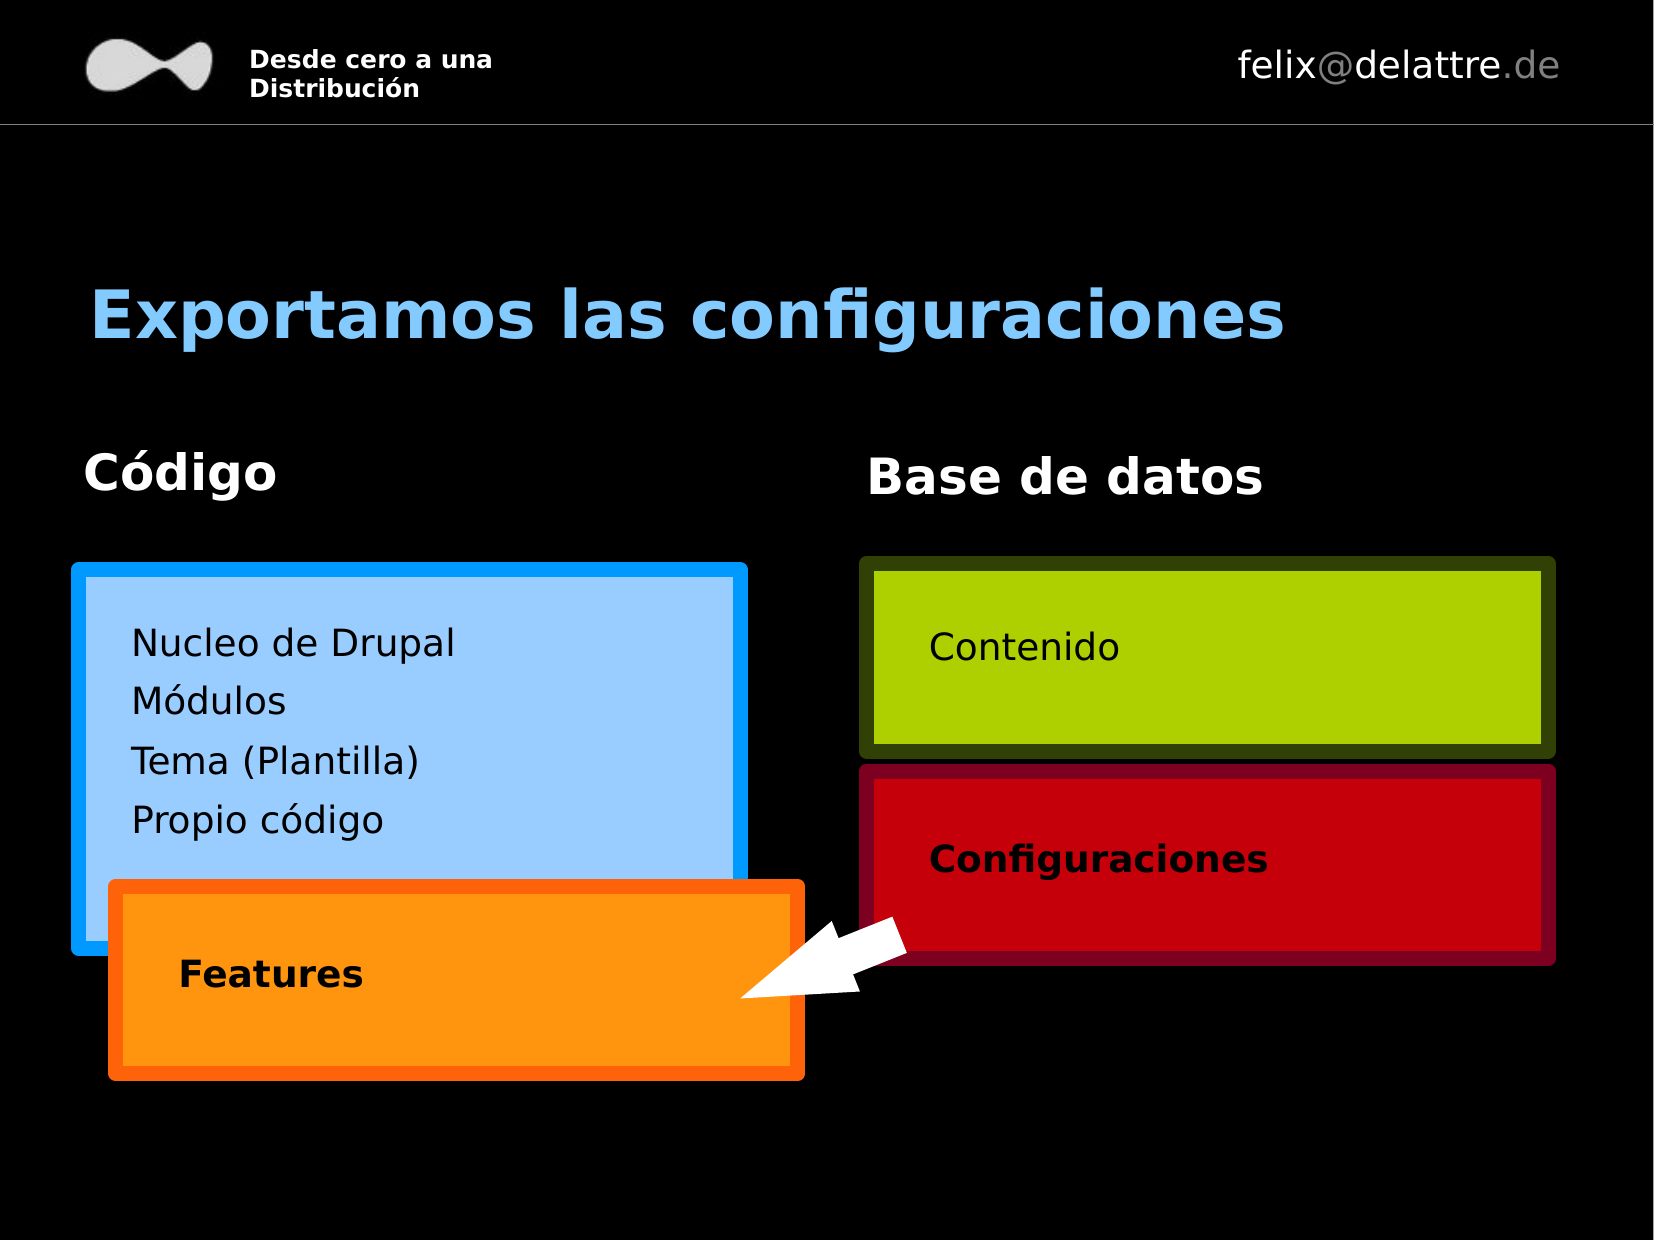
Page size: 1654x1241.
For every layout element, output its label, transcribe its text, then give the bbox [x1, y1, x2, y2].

text_box Propio código [116, 791, 400, 867]
text_box [78, 569, 798, 1074]
text_box Base de datos [851, 440, 1280, 517]
picture [62, 31, 229, 104]
text_box [866, 563, 1549, 752]
text_box Módulos [116, 672, 302, 732]
text_box Exportamos las configuraciones [75, 269, 1305, 363]
text_box [866, 771, 1549, 959]
text_box Features [163, 945, 379, 1022]
text_box Contenido [913, 618, 1136, 694]
text_box Código [68, 436, 293, 513]
text_box Tema (Plantilla) [116, 732, 436, 808]
text_box Configuraciones [913, 830, 1286, 906]
text_box Nucleo de Drupal [116, 613, 471, 690]
